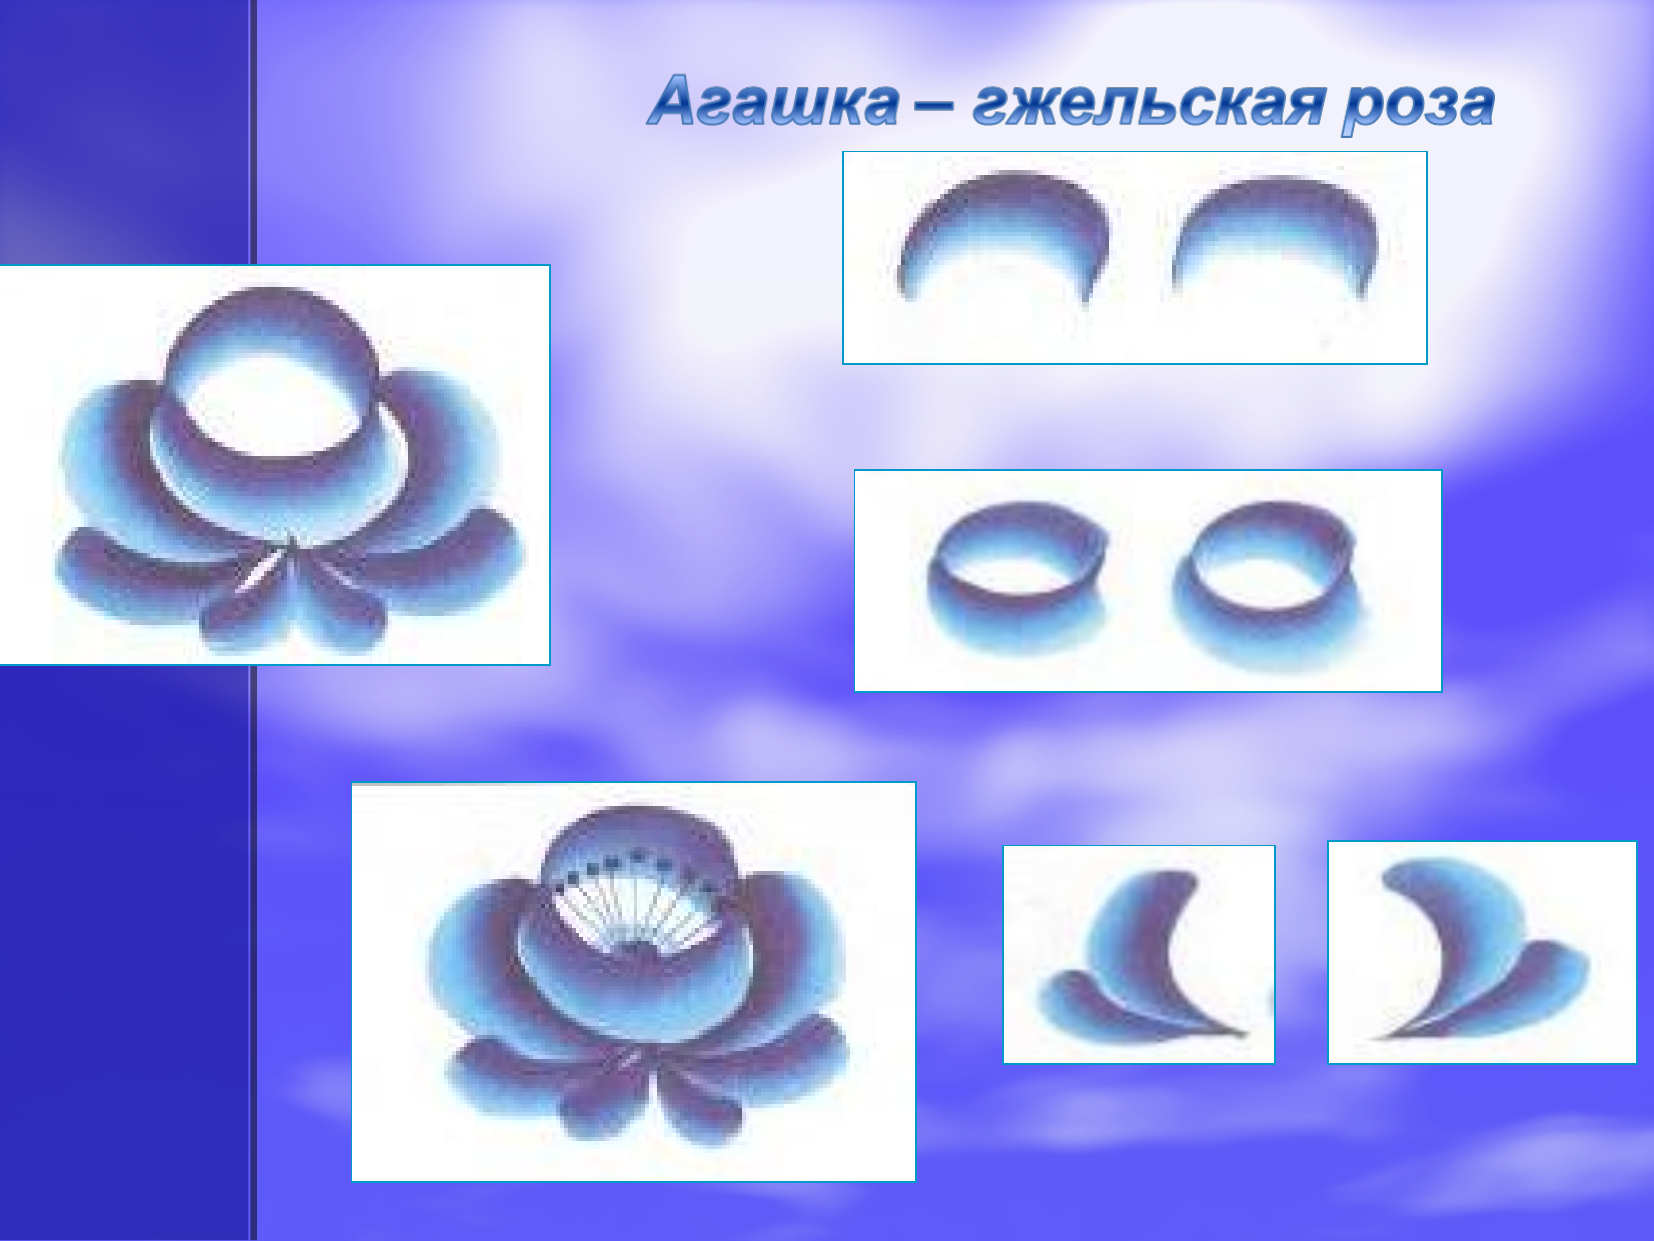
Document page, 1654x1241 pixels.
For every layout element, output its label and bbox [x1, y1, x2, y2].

picture [856, 472, 1440, 690]
picture [845, 153, 1425, 362]
picture [1330, 843, 1635, 1062]
picture [353, 784, 914, 1180]
picture [606, 37, 1536, 148]
picture [1005, 847, 1273, 1062]
picture [0, 267, 548, 663]
